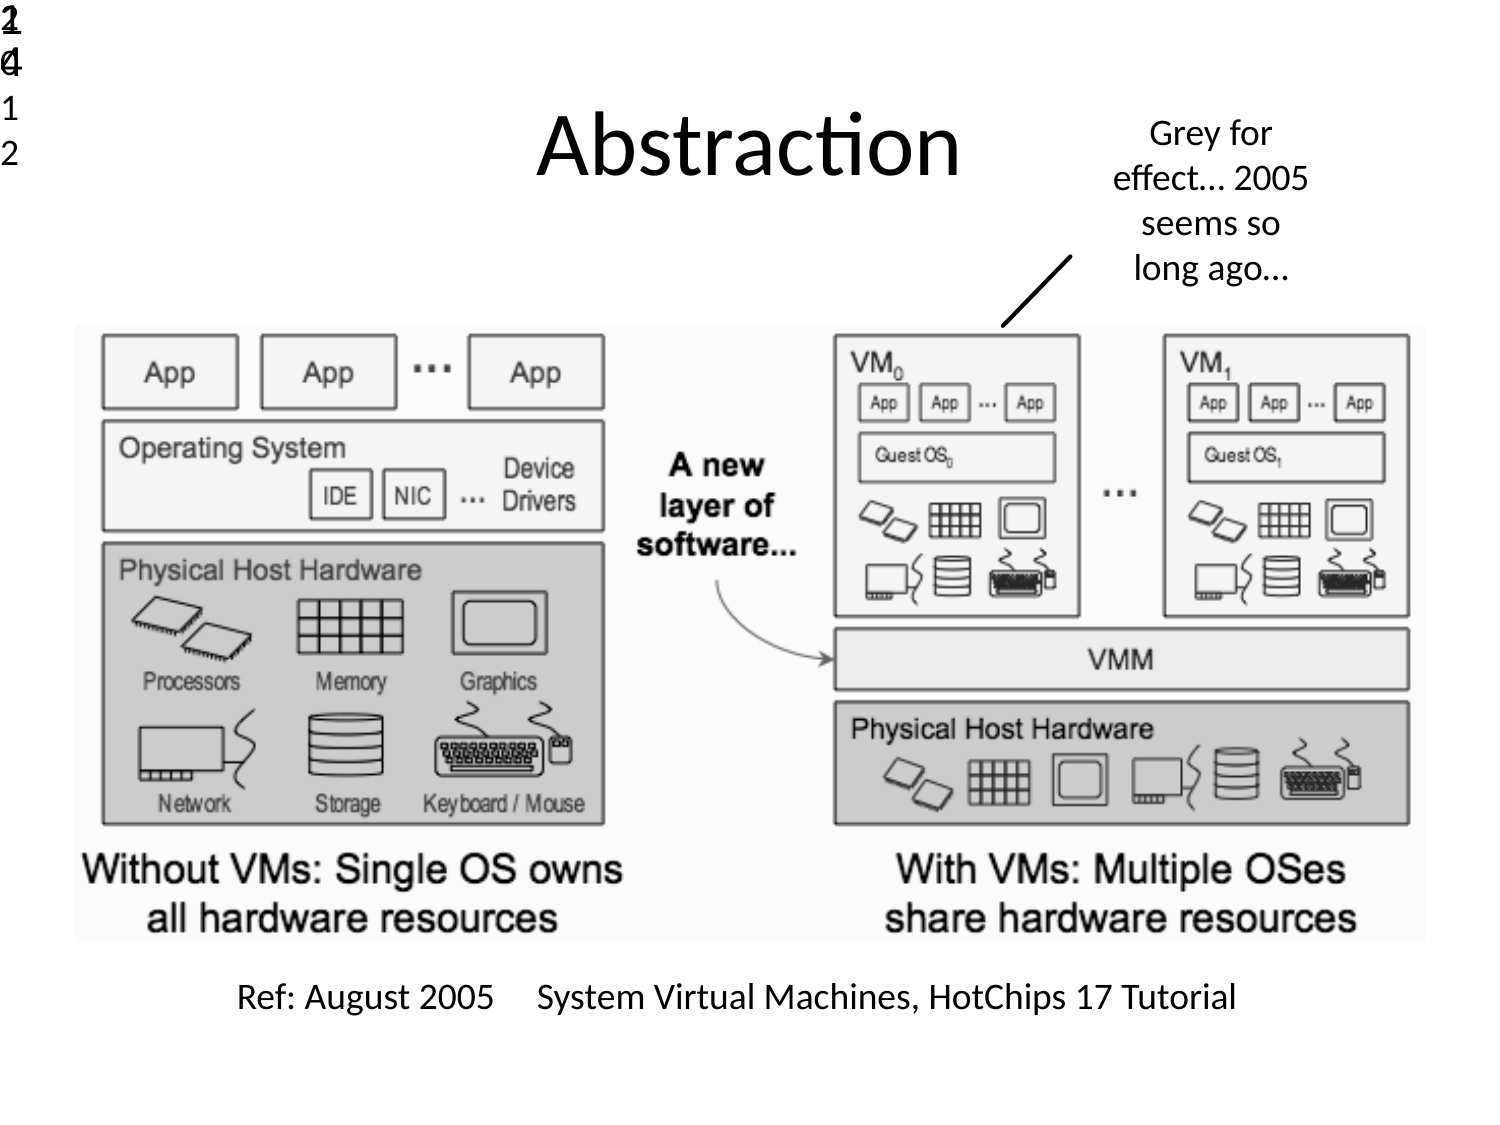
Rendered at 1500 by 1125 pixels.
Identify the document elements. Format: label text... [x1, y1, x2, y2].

title Abstraction [75, 45, 1425, 233]
picture [1186, 264, 1193, 271]
picture [1248, 264, 1258, 278]
picture [1185, 279, 1195, 284]
text_box Ref: August 2005 System Virtual Machines, HotChips 17 Tutorial [222, 964, 1278, 1025]
picture [75, 262, 1425, 1005]
picture [1212, 272, 1219, 278]
picture [1229, 279, 1239, 284]
picture [1230, 264, 1237, 271]
picture [1146, 264, 1156, 278]
